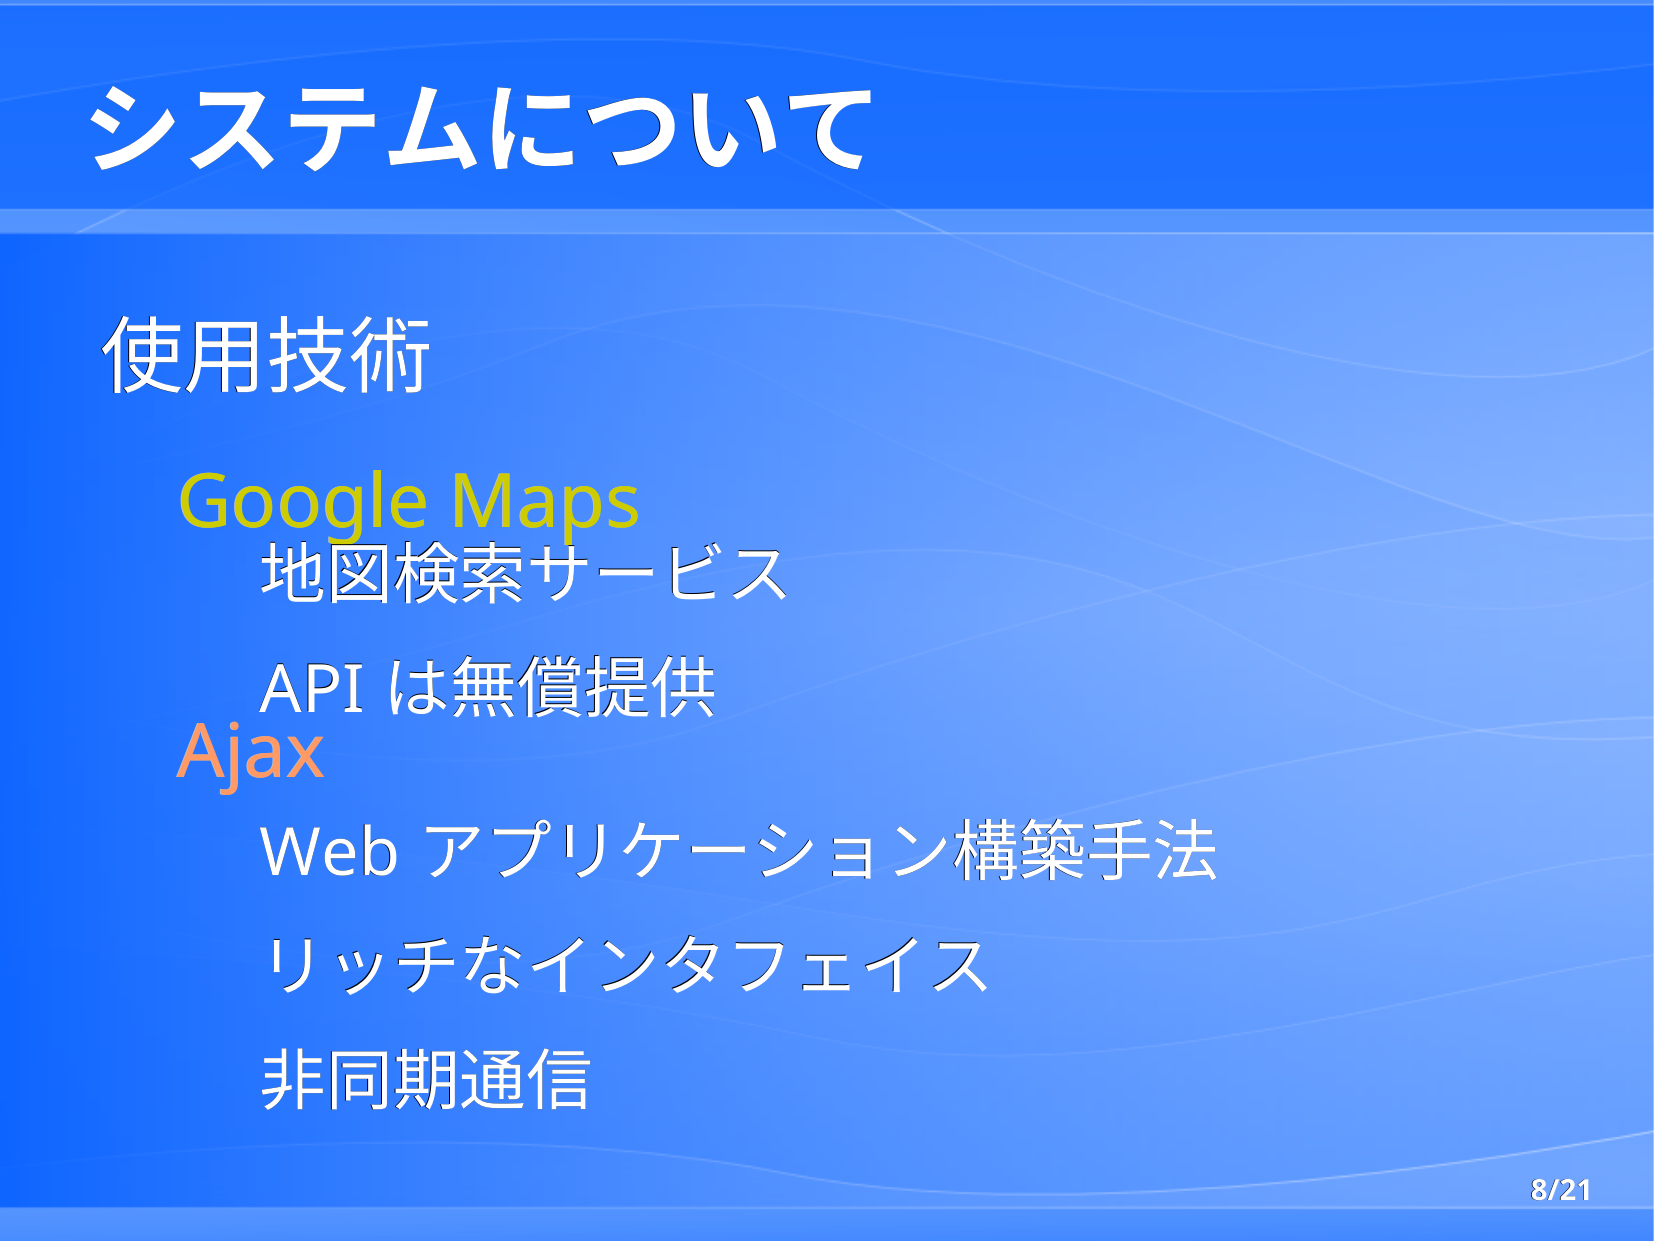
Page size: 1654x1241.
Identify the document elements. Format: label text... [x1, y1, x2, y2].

title システムについて [23, 8, 1625, 237]
list 地図検索サービス APIは無償提供 [82, 520, 1565, 682]
picture [0, 0, 1654, 1241]
list Webアプリケーション構築手法 リッチなインタフェイス 非同期通信 [82, 798, 1565, 1049]
list Ajax [82, 697, 1565, 798]
list 使用技術 Google Maps [82, 290, 1565, 502]
